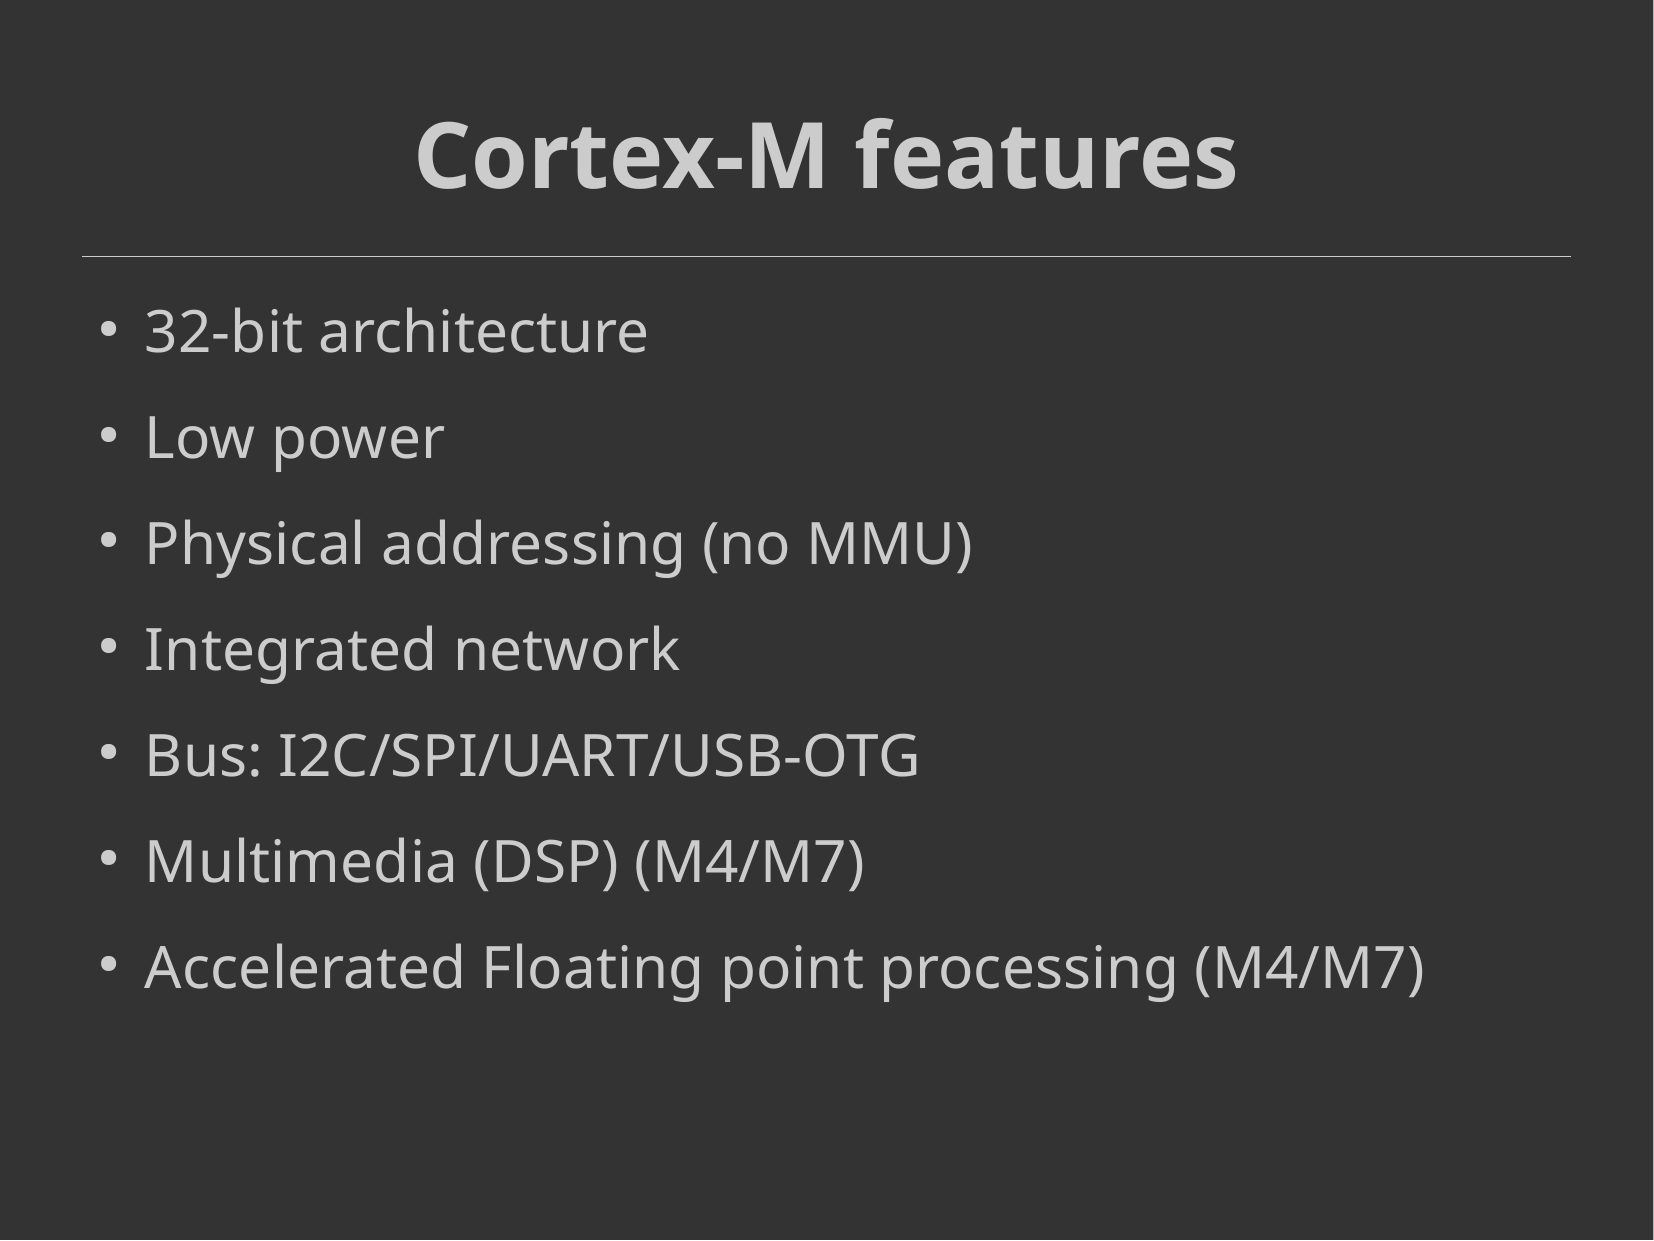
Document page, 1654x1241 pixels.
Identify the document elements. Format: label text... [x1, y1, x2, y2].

title Cortex-M features [82, 49, 1571, 257]
list 32-bit architecture Low power Physical addressing (no MMU) Integrated network Bus: I2C/SPI/UART/USB-OTG Multimedia (DSP) (M4/M7) Accelerated Floating point processing (M4/M7) [82, 290, 1571, 1010]
